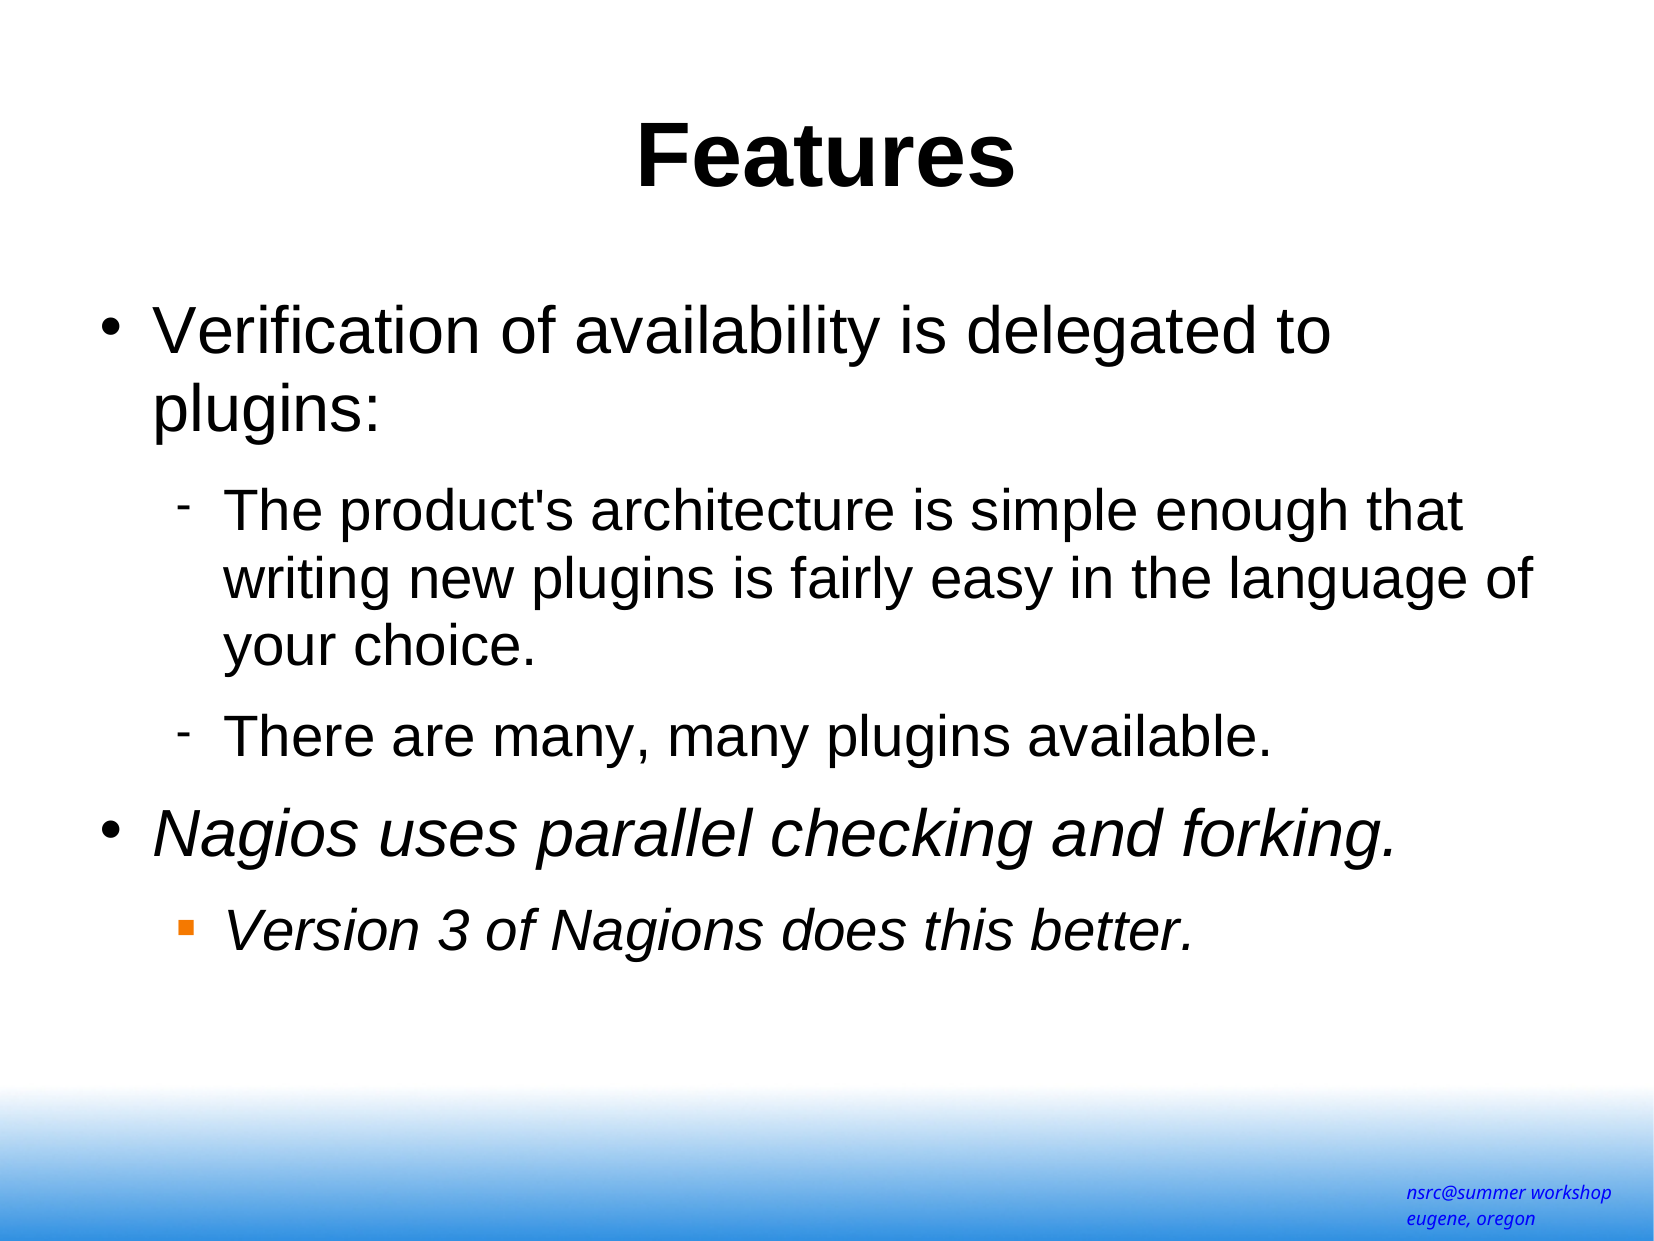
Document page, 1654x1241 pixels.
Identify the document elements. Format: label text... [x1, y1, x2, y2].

list Verification of availability is delegated to plugins: The product's architecture is simple enough that writing new plugins is fairly easy in the language of your choice. There are many, many plugins available. Nagios uses parallel checking and forking. Version 3 of Nagions does this better. [82, 290, 1571, 1228]
picture [0, 1083, 1654, 1241]
title Features [82, 49, 1571, 257]
